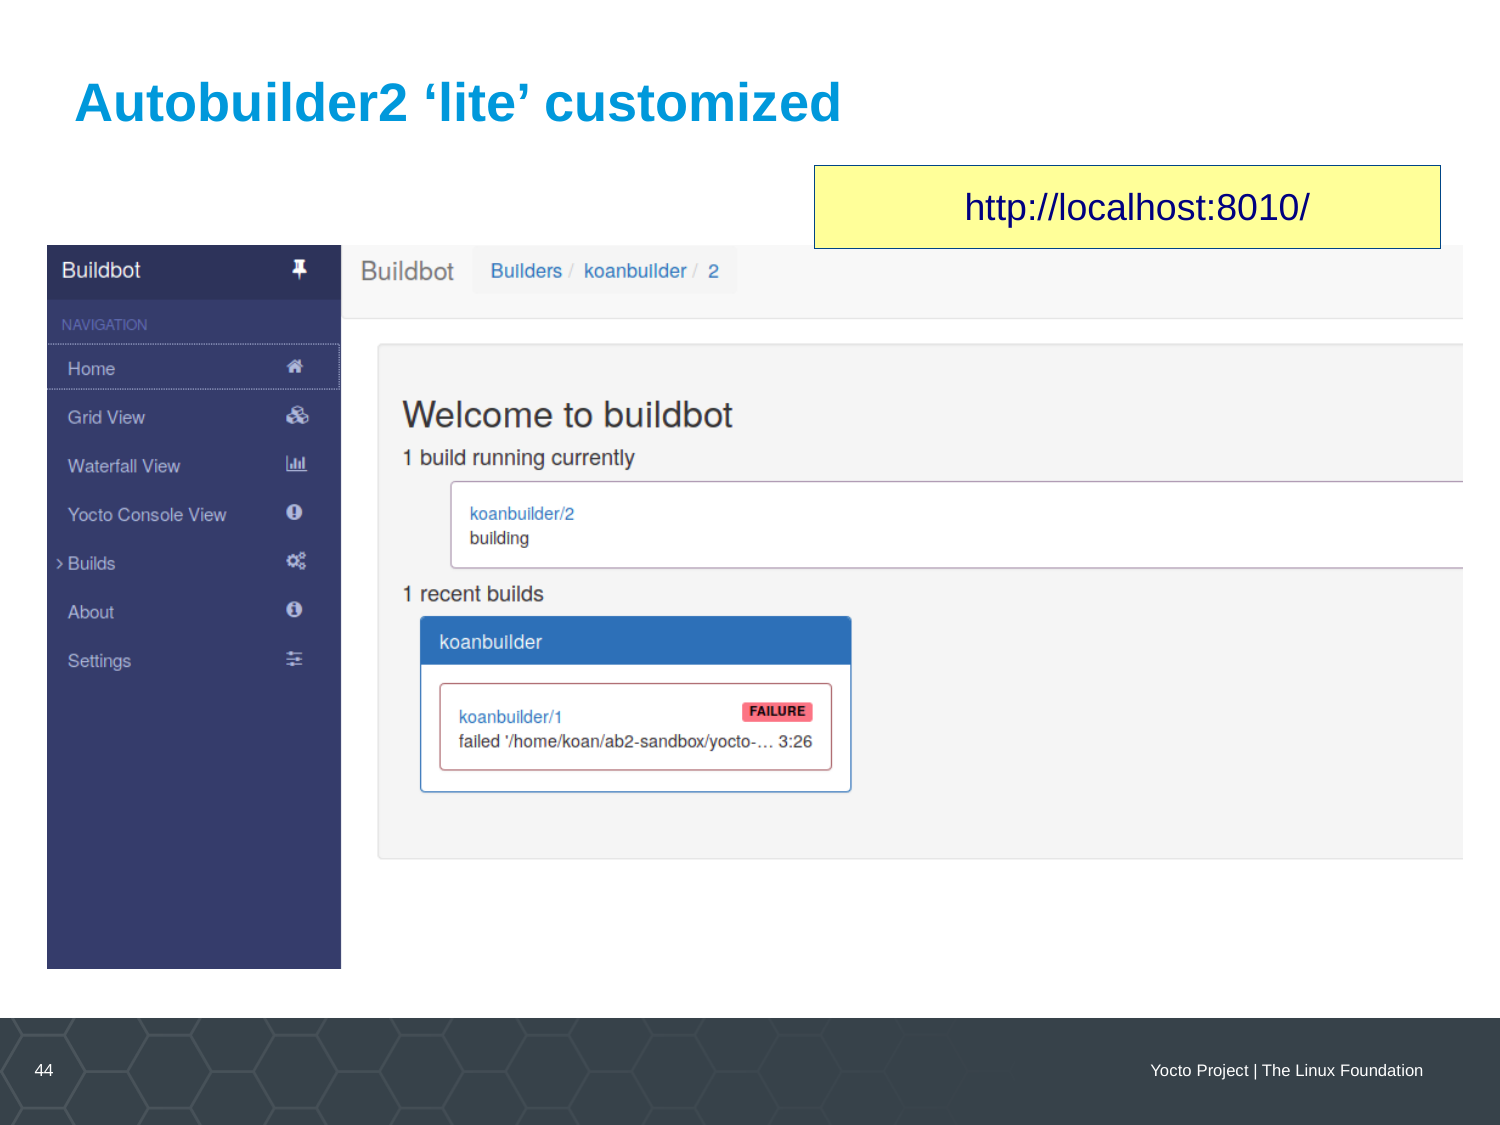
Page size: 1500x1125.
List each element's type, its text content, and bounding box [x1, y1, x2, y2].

picture [0, 0, 1500, 1125]
text_box Autobuilder2 ‘lite’ customized [74, 67, 1424, 154]
text_box http://localhost:8010/ [833, 179, 1441, 237]
text_box [814, 165, 1441, 249]
